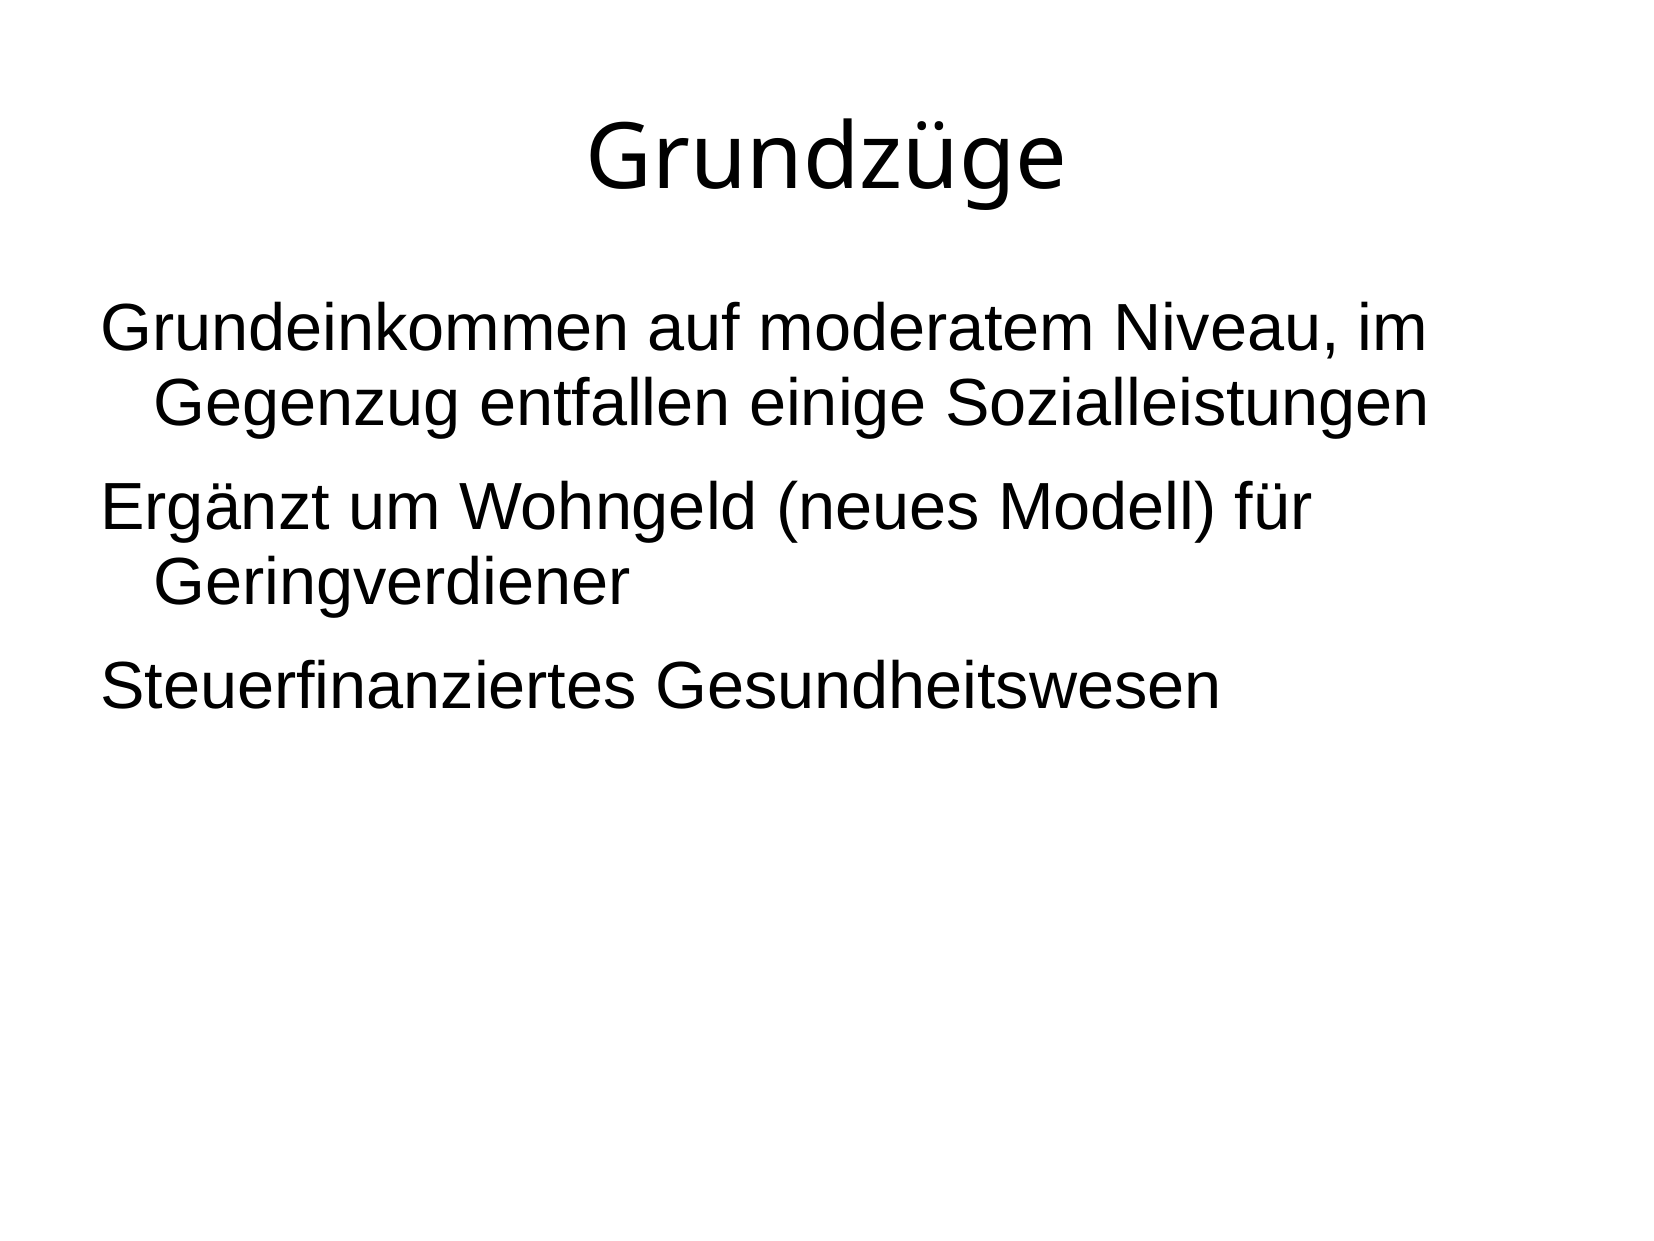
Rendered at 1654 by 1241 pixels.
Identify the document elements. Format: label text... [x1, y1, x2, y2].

list Grundeinkommen auf moderatem Niveau, im Gegenzug entfallen einige Sozialleistungen Ergänzt um Wohngeld (neues Modell) für Geringverdiener Steuerfinanziertes Gesundheitswesen [82, 290, 1571, 1094]
title Grundzüge [82, 56, 1571, 250]
